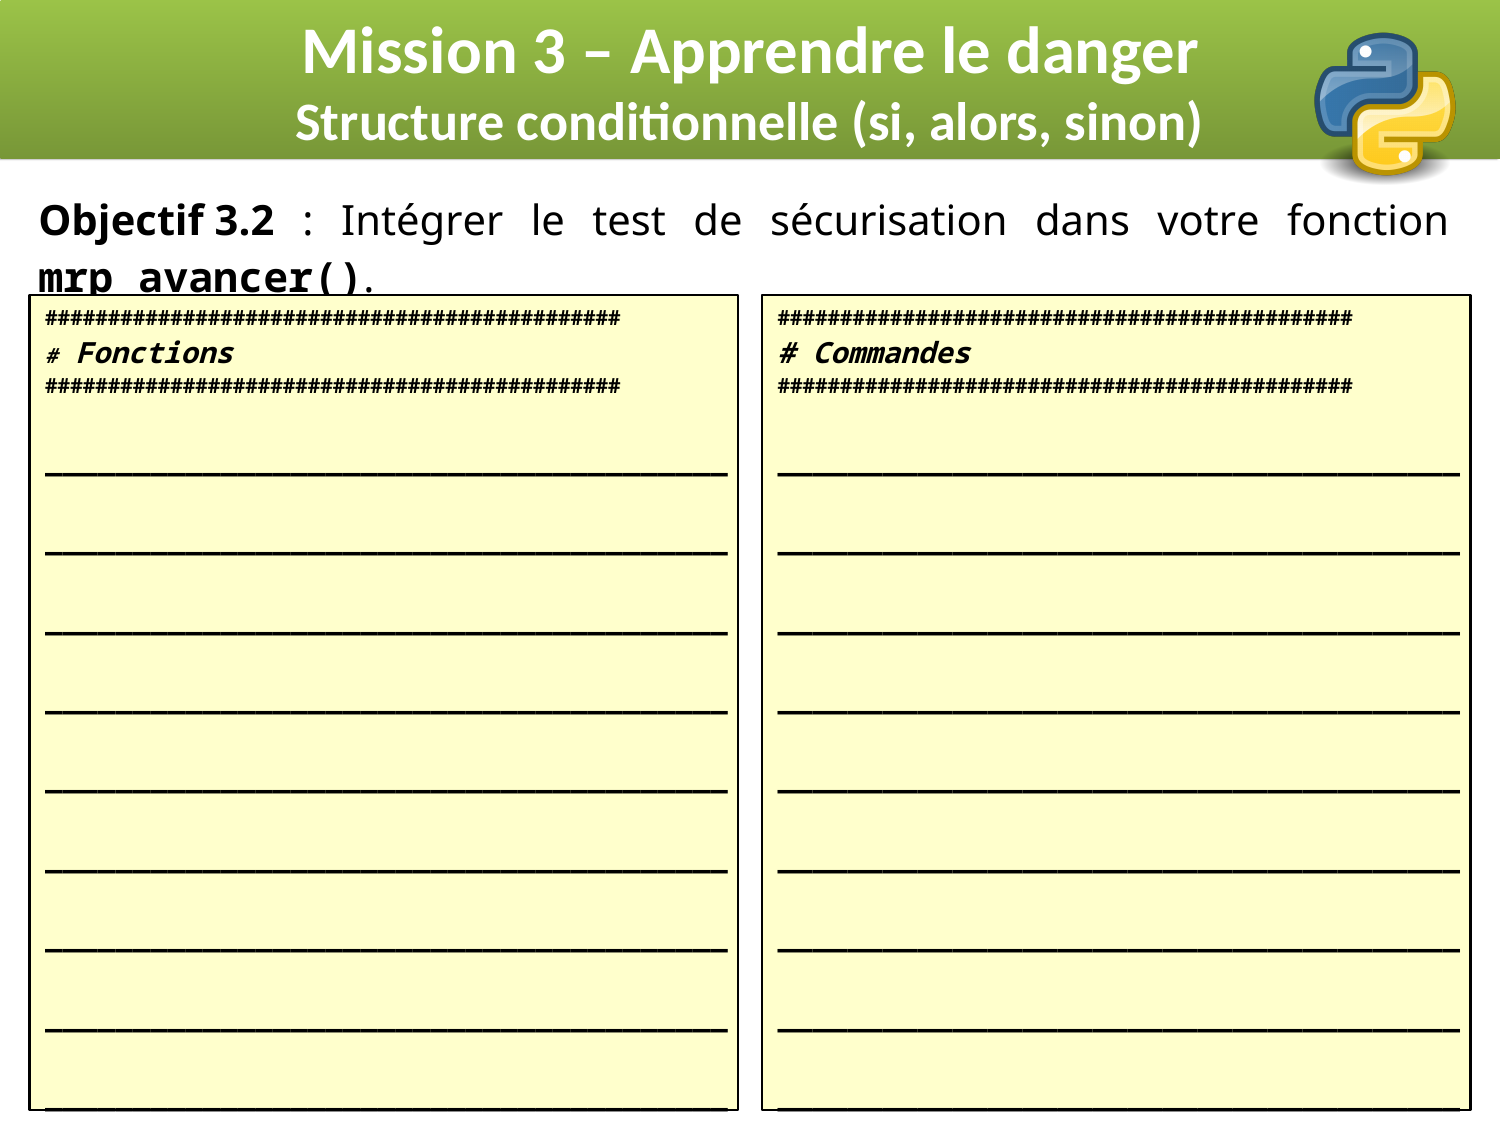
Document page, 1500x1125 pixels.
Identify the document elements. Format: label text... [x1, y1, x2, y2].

text_box Mission 3 – Apprendre le danger Structure conditionnelle (si, alors, sinon) [0, 0, 1500, 159]
text_box Objectif 3.2 : Intégrer le test de sécurisation dans votre fonction mrp_avancer(). [23, 183, 1465, 324]
text_box ############################################## # Fonctions ############################################## _______________________________________ _______________________________________ _______________________________________ _______________________________________ _______________________________________ _______________________________________ _______________________________________ _______________________________________ _______________________________________ _______________________________________ _______________________________________ _______________________________________ [29, 295, 739, 1111]
picture [1305, 29, 1465, 183]
text_box ############################################## # Commandes ############################################## _______________________________________ _______________________________________ _______________________________________ _______________________________________ _______________________________________ _______________________________________ _______________________________________ _______________________________________ _______________________________________ _______________________________________ _______________________________________ _______________________________________ [761, 295, 1471, 1111]
